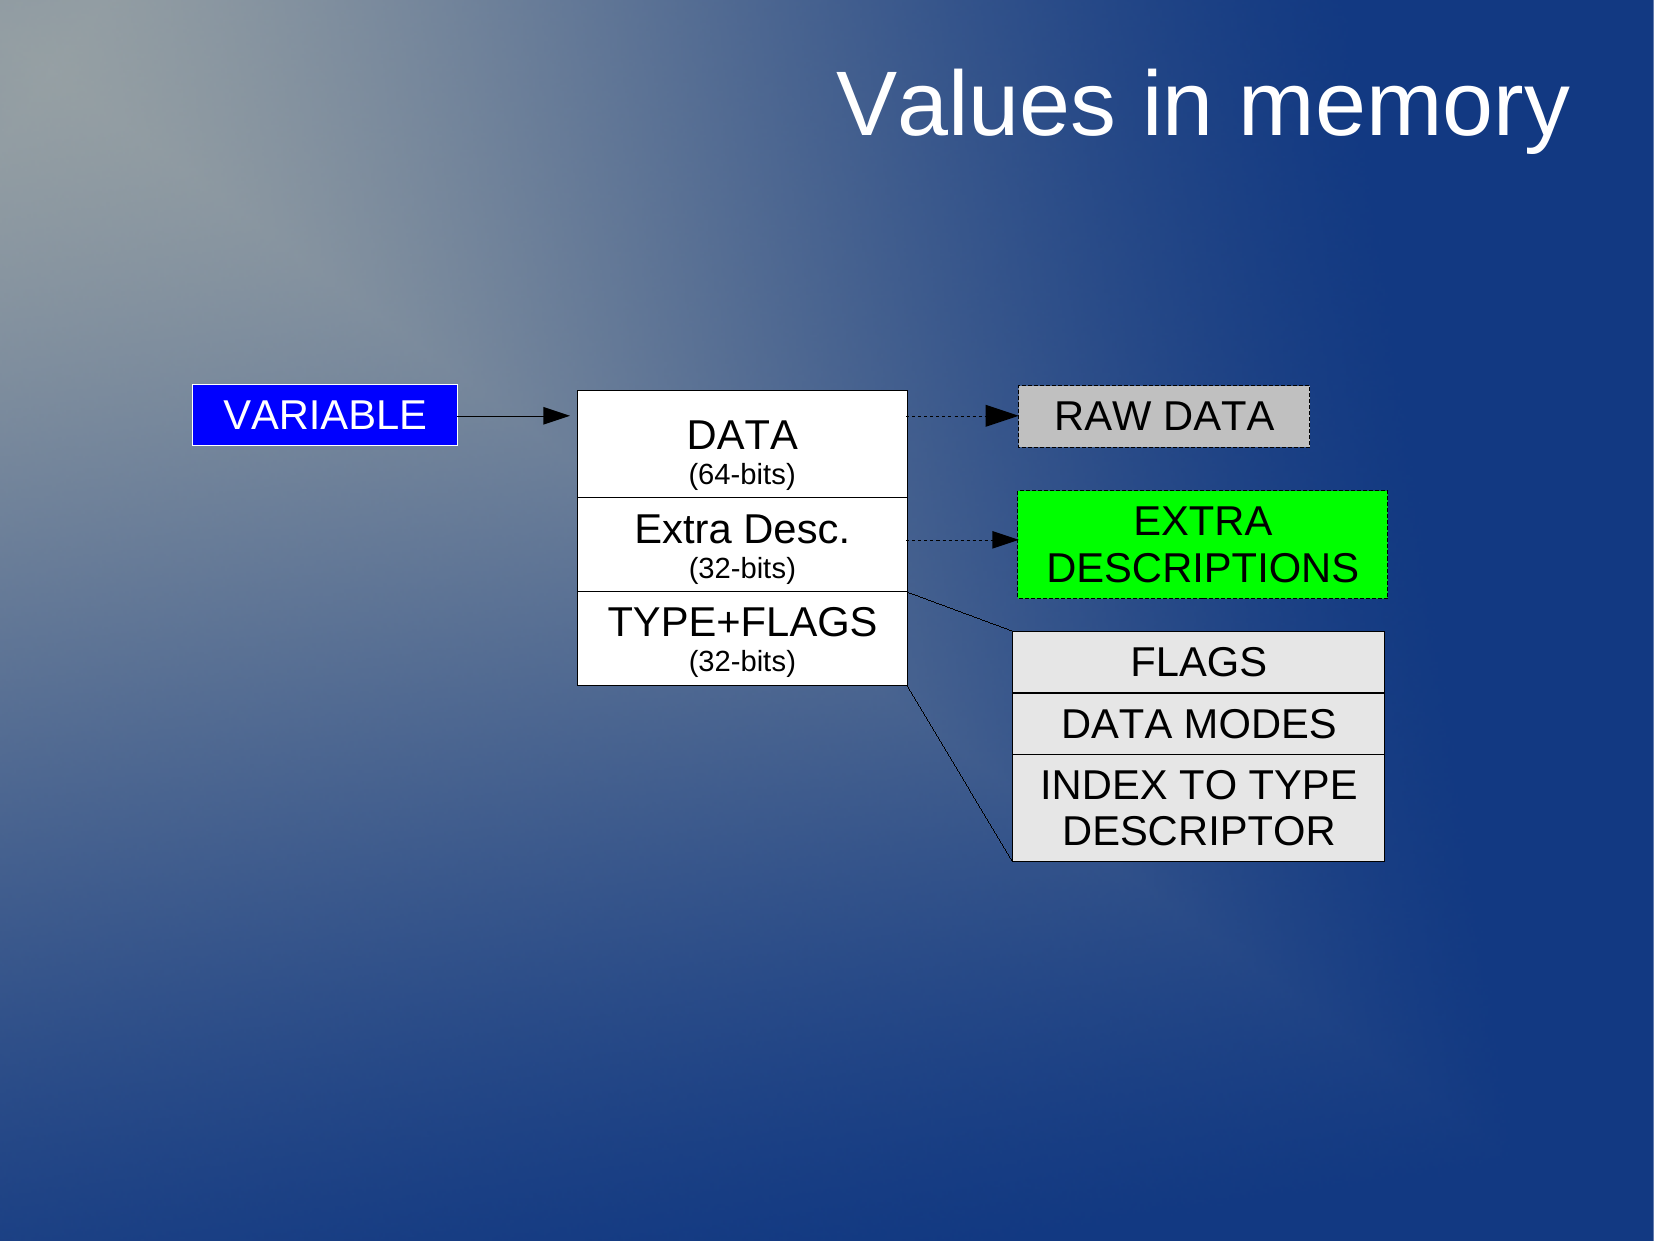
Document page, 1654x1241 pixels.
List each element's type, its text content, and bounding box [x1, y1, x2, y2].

text_box DATA (64-bits) [577, 390, 908, 497]
text_box FLAGS [1012, 631, 1385, 693]
text_box DATA MODES [1012, 693, 1385, 755]
text_box Extra Desc. (32-bits) [577, 497, 908, 591]
text_box TYPE+FLAGS (32-bits) [577, 591, 908, 686]
picture [0, 0, 1654, 1241]
title Values in memory [82, 52, 1571, 155]
text_box RAW DATA [1018, 385, 1310, 448]
text_box VARIABLE [192, 384, 458, 446]
text_box INDEX TO TYPE DESCRIPTOR [1012, 755, 1385, 862]
text_box EXTRA DESCRIPTIONS [1017, 490, 1388, 599]
